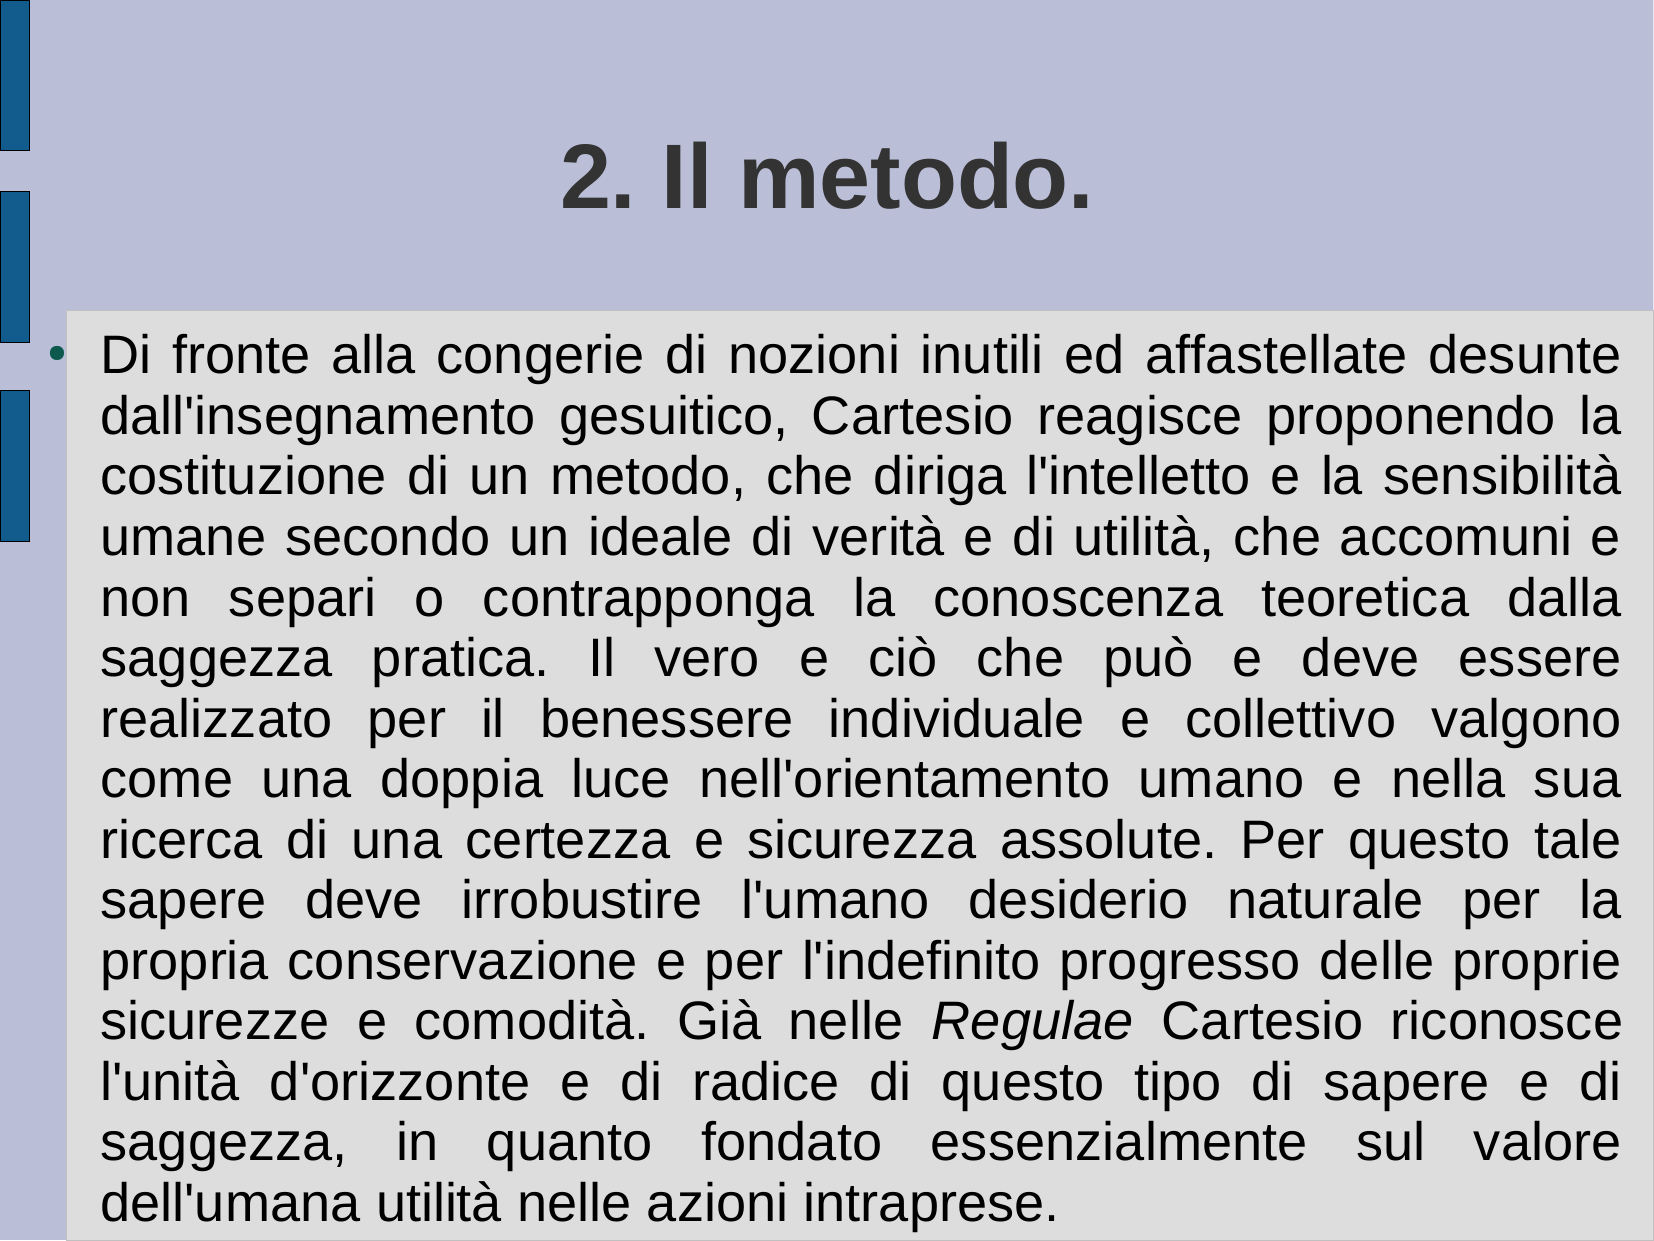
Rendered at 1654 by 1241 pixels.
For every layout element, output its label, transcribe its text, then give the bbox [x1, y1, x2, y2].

title 2. Il metodo. [121, 73, 1534, 281]
list Di fronte alla congerie di nozioni inutili ed affastellate desunte dall'insegnamento gesuitico, Cartesio reagisce proponendo la costituzione di un metodo, che diriga l'intelletto e la sensibilità umane secondo un ideale di verità e di utilità, che accomuni e non separi o contrapponga la conoscenza teoretica dalla saggezza pratica. Il vero e ciò che può e deve essere realizzato per il benessere individuale e collettivo valgono come una doppia luce nell'orientamento umano e nella sua ricerca di una certezza e sicurezza assolute. Per questo tale sapere deve irrobustire l'umano desiderio naturale per la propria conservazione e per l'indefinito progresso delle proprie sicurezze e comodità. Già nelle Regulae Cartesio riconosce l'unità d'orizzonte e di radice di questo tipo di sapere e di saggezza, in quanto fondato essenzialmente sul valore dell'umana utilità nelle azioni intraprese. [29, 324, 1625, 1233]
